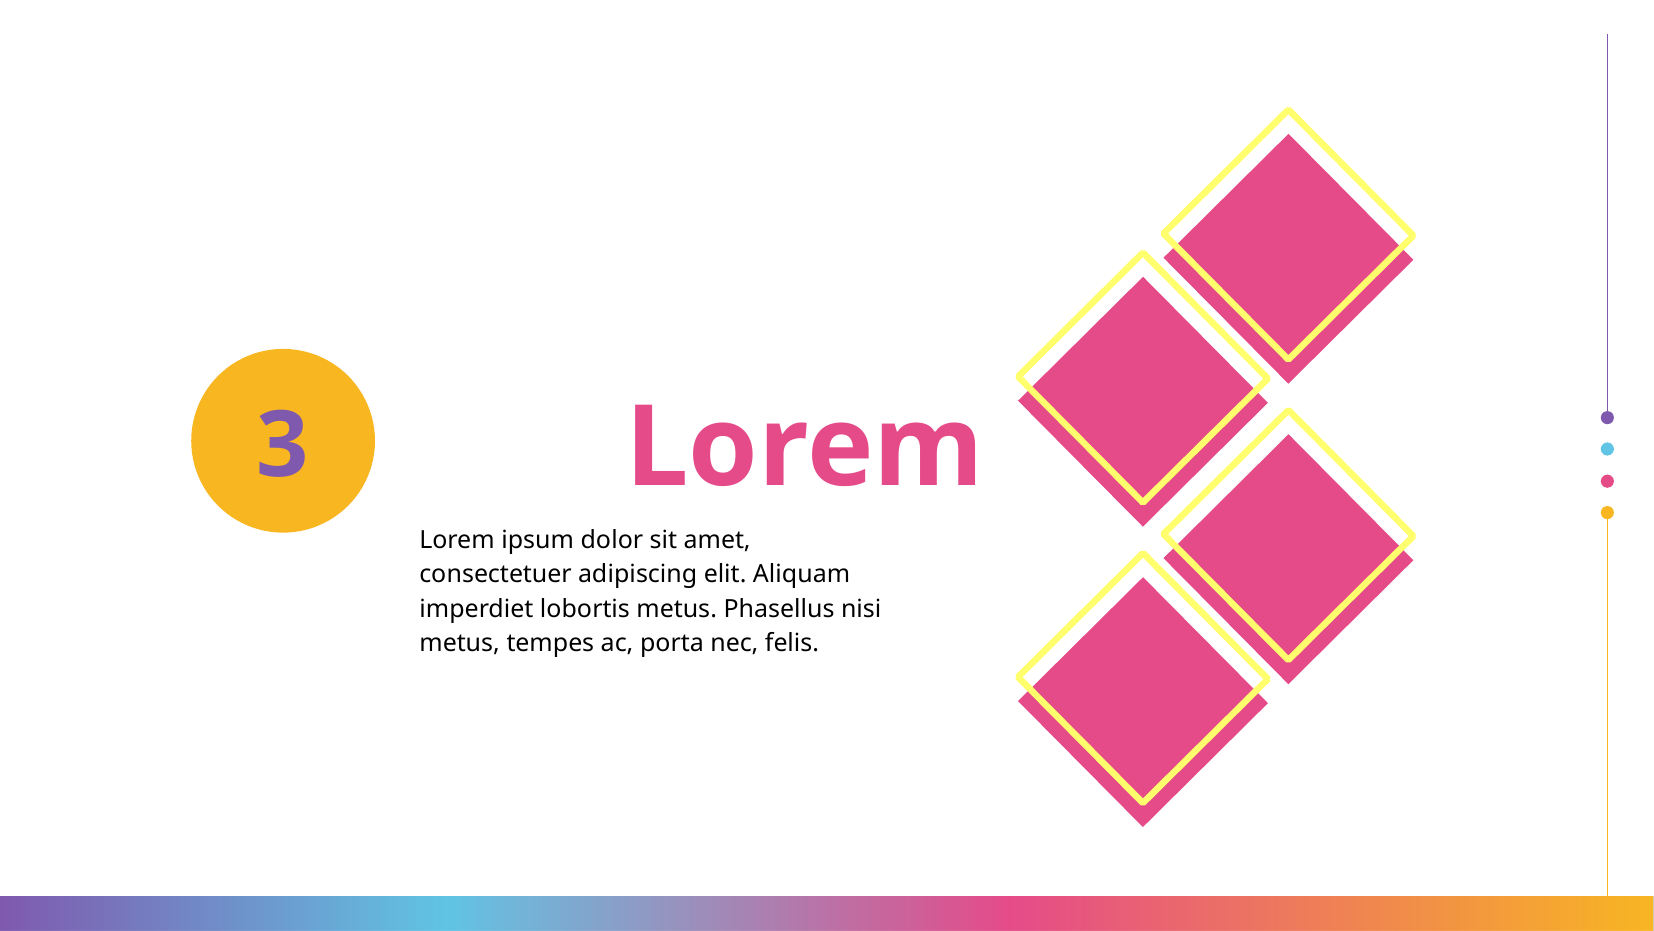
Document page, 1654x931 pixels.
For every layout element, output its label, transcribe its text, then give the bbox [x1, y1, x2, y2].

title Lorem ipsum dolor sit amet, consectetuer adipiscing elit. Aliquam imperdiet lobortis metus. Phasellus nisi metus, tempes ac, porta nec, felis. [419, 485, 906, 662]
text_box 3 [191, 348, 334, 533]
picture [0, 896, 1654, 931]
title Lorem [318, 364, 985, 519]
